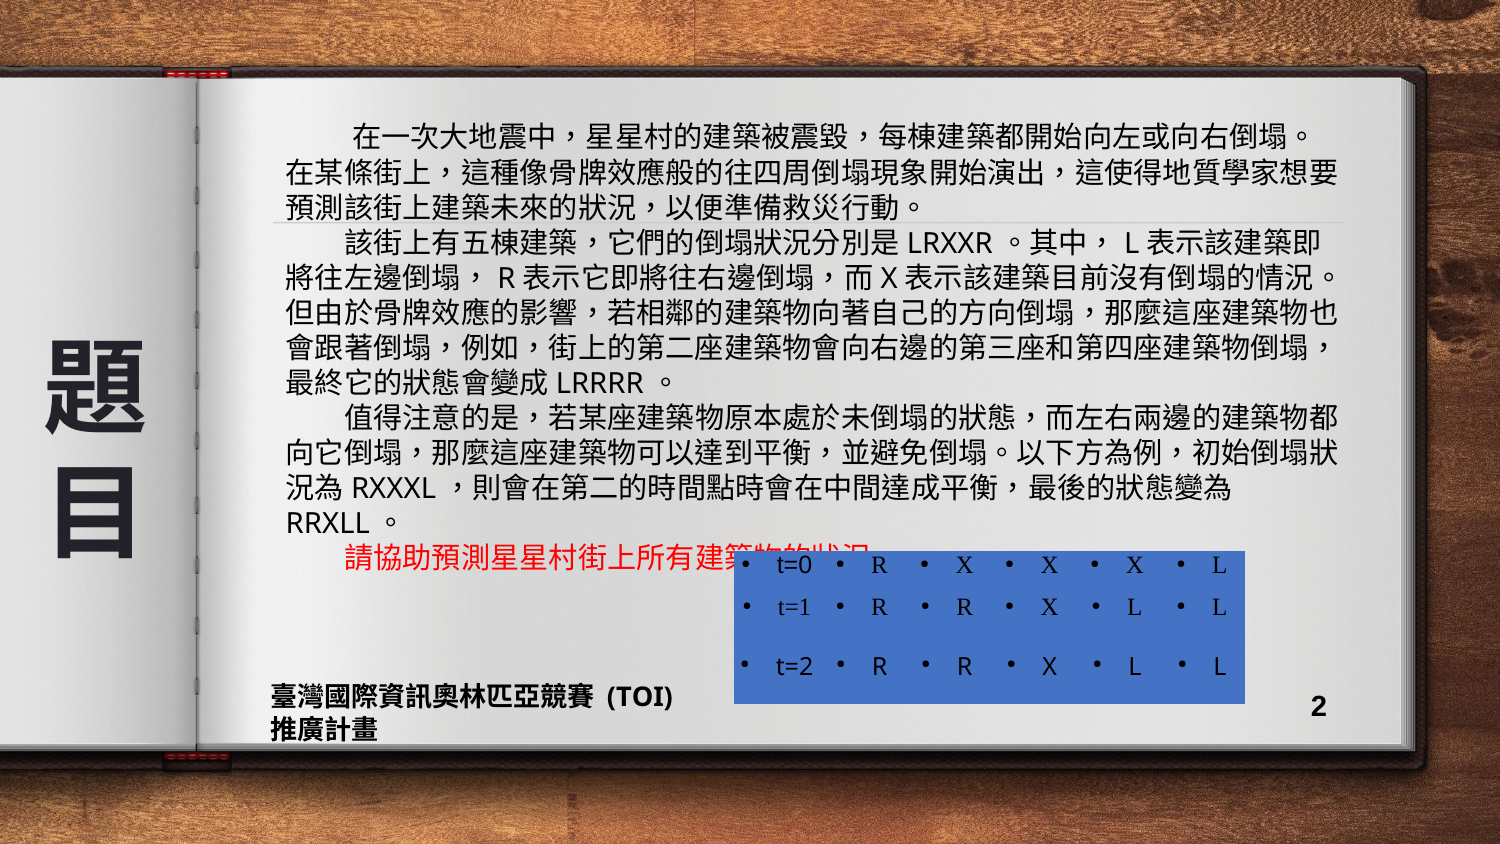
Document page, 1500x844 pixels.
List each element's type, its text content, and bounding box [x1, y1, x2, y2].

table_header R [819, 551, 904, 593]
table_cell R [819, 593, 904, 648]
table_header L [1160, 551, 1245, 593]
table_cell R [904, 648, 989, 704]
text_box [1295, 672, 1386, 737]
text_box 題 目 [28, 306, 210, 552]
table_header X [1075, 551, 1160, 593]
table_cell t=1 [734, 593, 819, 648]
table_cell L [1160, 648, 1245, 704]
table_cell L [1160, 593, 1245, 648]
table_header X [989, 551, 1075, 593]
table_cell R [819, 648, 904, 704]
table_header X [904, 551, 989, 593]
text_box 在一次大地震中，星星村的建築被震毀，每棟建築都開始向左或向右倒塌。在某條街上，這種像骨牌效應般的往四周倒塌現象開始演出，這使得地質學家想要預測該街上建築未來的狀況，以便準備救災行動。 該街上有五棟建築，它們的倒塌狀況分別是LRXXR。其中，L表示該建築即將往左邊倒塌，R表示它即將往右邊倒塌，而X表示該建築目前沒有倒塌的情況。但由於骨牌效應的影響，若相鄰的建築物向著自己的方向倒塌，那麼這座建築物也會跟著倒塌，例如，街上的第二座建築物會向右邊的第三座和第四座建築物倒塌，最終它的狀態會變成LRRRR。 值得注意的是，若某座建築物原本處於未倒塌的狀態，而左右兩邊的建築物都向它倒塌，那麼這座建築物可以達到平衡，並避免倒塌。以下方為例，初始倒塌狀況為RXXXL，則會在第二的時間點時會在中間達成平衡，最後的狀態變為RRXLL。 請協助預測星星村街上所有建築物的狀況。 [271, 107, 1358, 645]
table_cell t=2 [734, 648, 819, 704]
table_header t=0 [734, 551, 819, 593]
table_cell L [1075, 648, 1160, 704]
table_cell L [1075, 593, 1160, 648]
table_cell R [904, 593, 989, 648]
table_cell X [989, 593, 1075, 648]
table_cell X [989, 648, 1075, 704]
